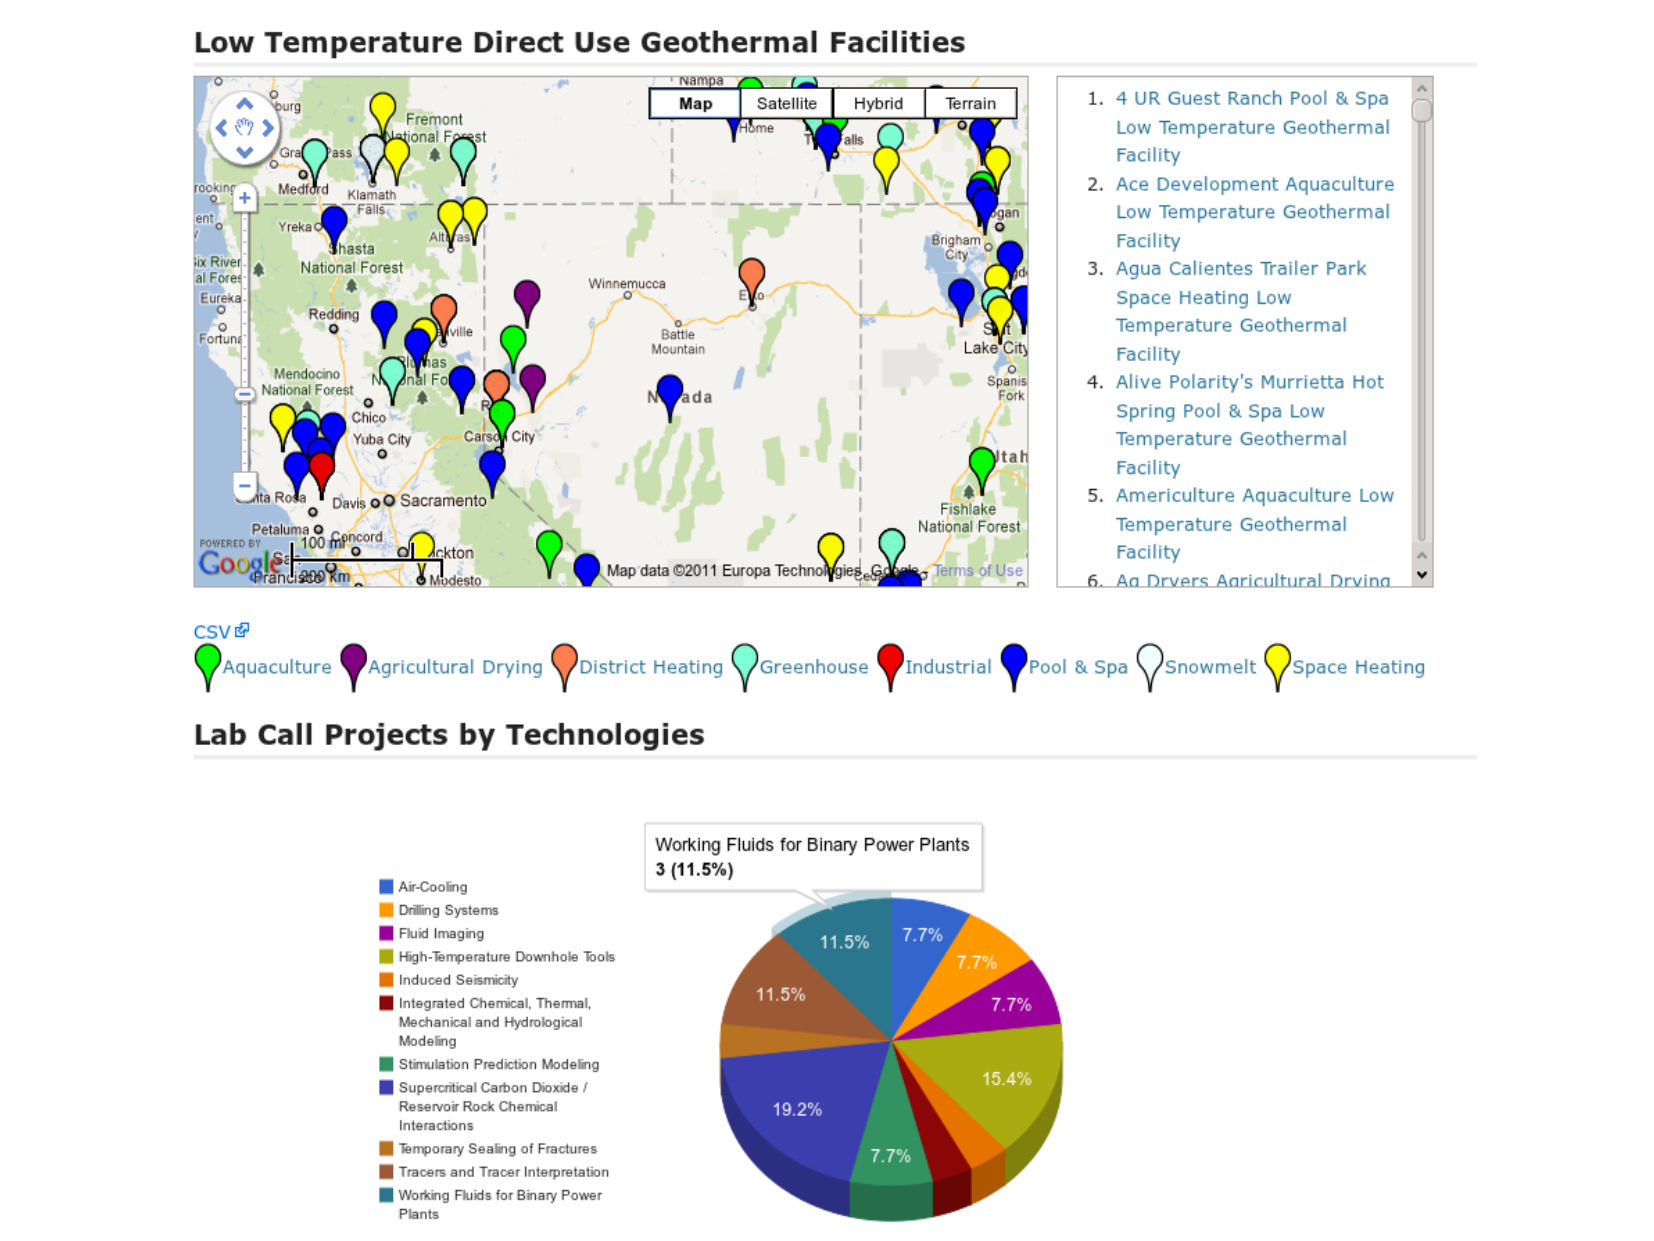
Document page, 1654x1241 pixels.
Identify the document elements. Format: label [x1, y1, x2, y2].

picture [177, 25, 1477, 1241]
